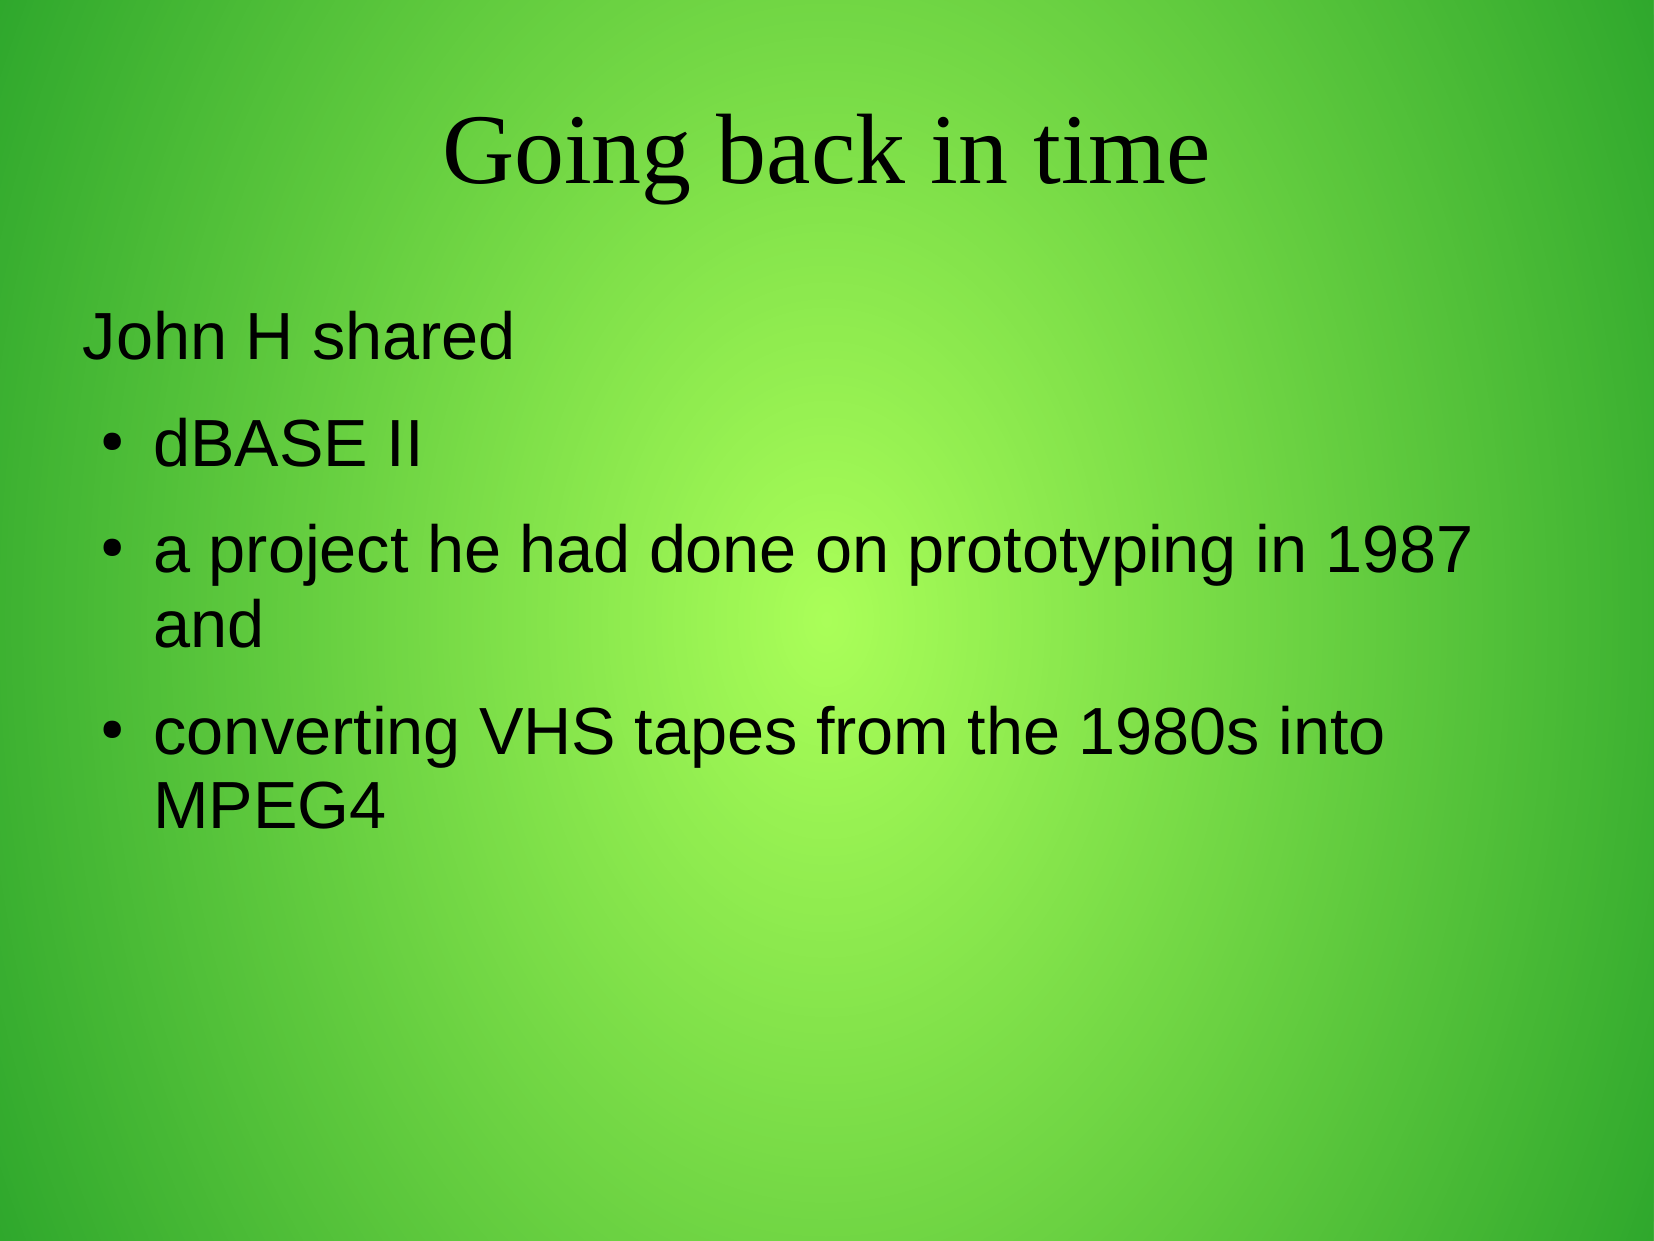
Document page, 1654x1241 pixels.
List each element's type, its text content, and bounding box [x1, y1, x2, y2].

title Going back in time [82, 47, 1571, 252]
list John H shared dBASE II a project he had done on prototyping in 1987 and converting VHS tapes from the 1980s into MPEG4 [82, 299, 1571, 1019]
